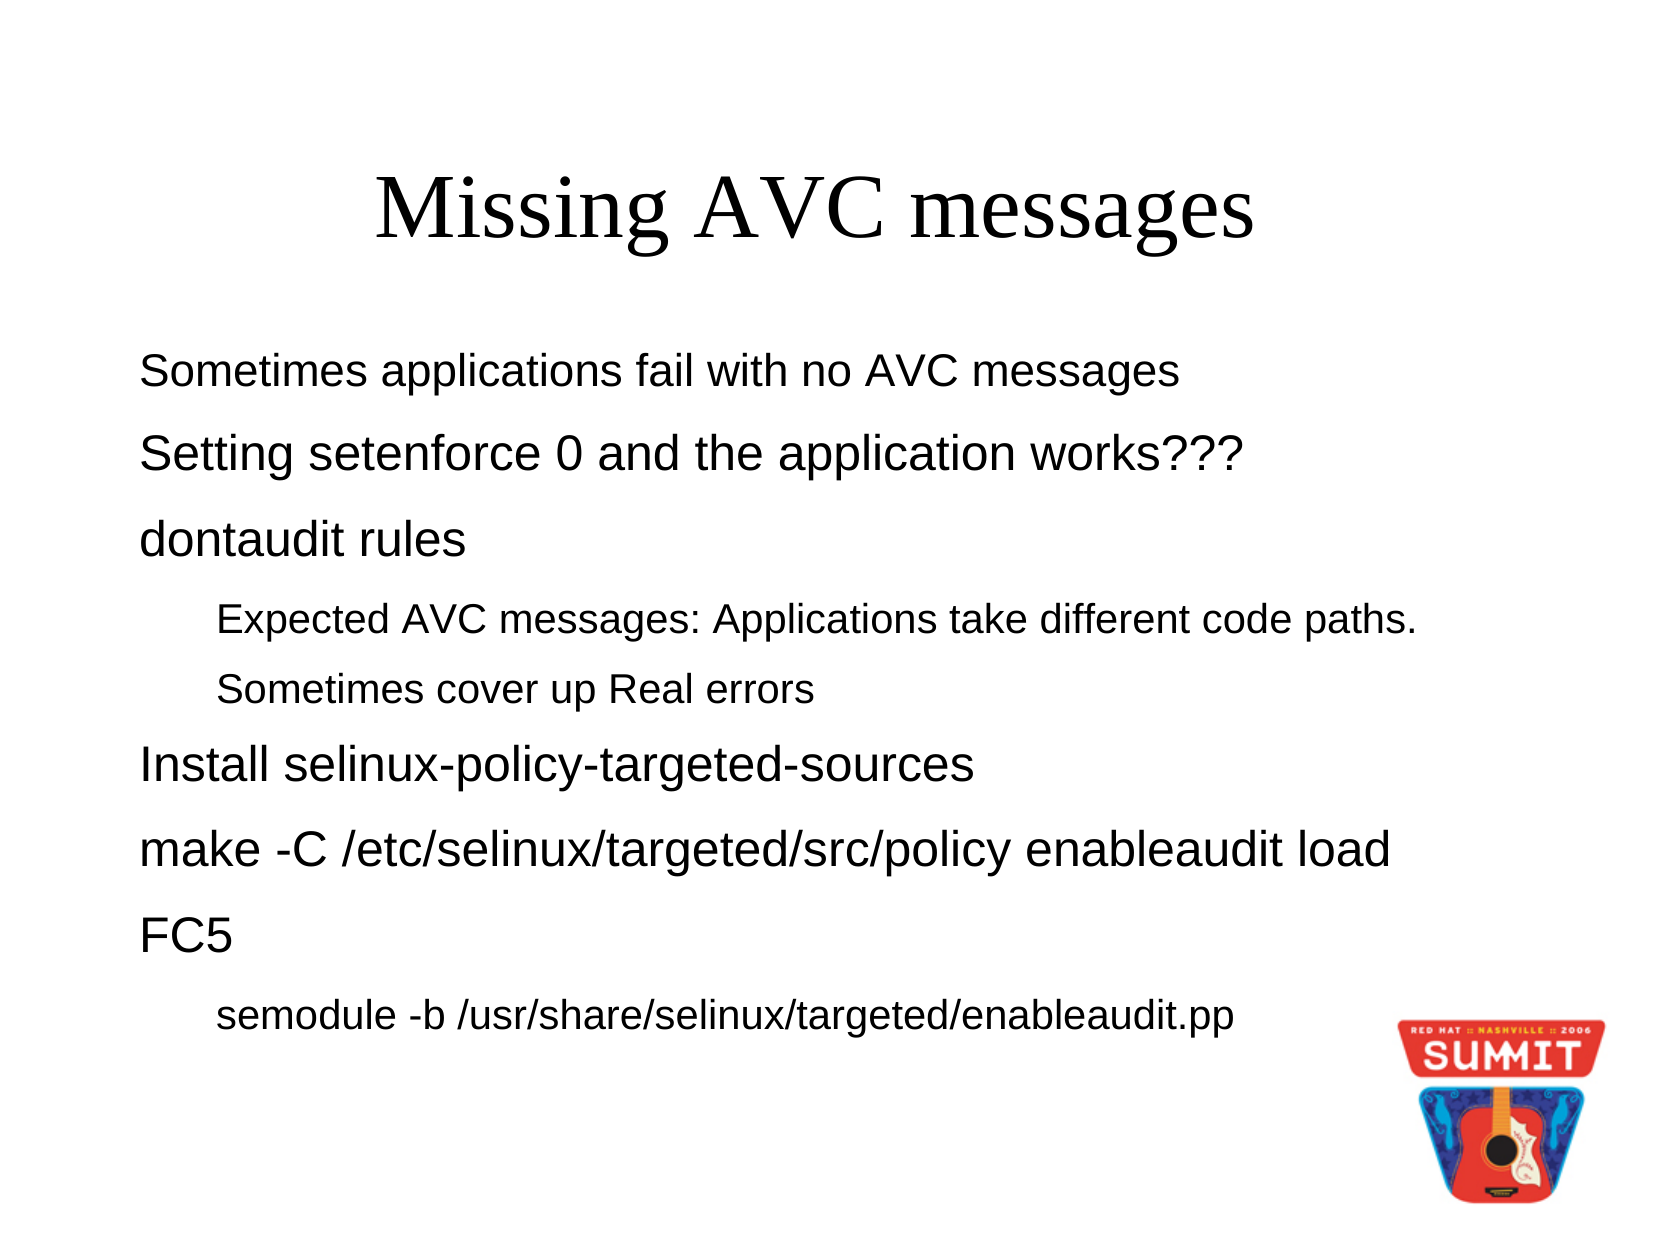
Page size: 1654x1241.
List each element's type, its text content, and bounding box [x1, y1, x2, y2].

title Missing AVC messages [121, 155, 1534, 258]
picture [1392, 1011, 1611, 1211]
list Sometimes applications fail with no AVC messages Setting setenforce 0 and the application works??? dontaudit rules Expected AVC messages: Applications take different code paths. Sometimes cover up Real errors Install selinux-policy-targeted-sources make -C /etc/selinux/targeted/src/policy enableaudit load FC5 semodule -b /usr/share/selinux/targeted/enableaudit.pp [121, 344, 1534, 1126]
